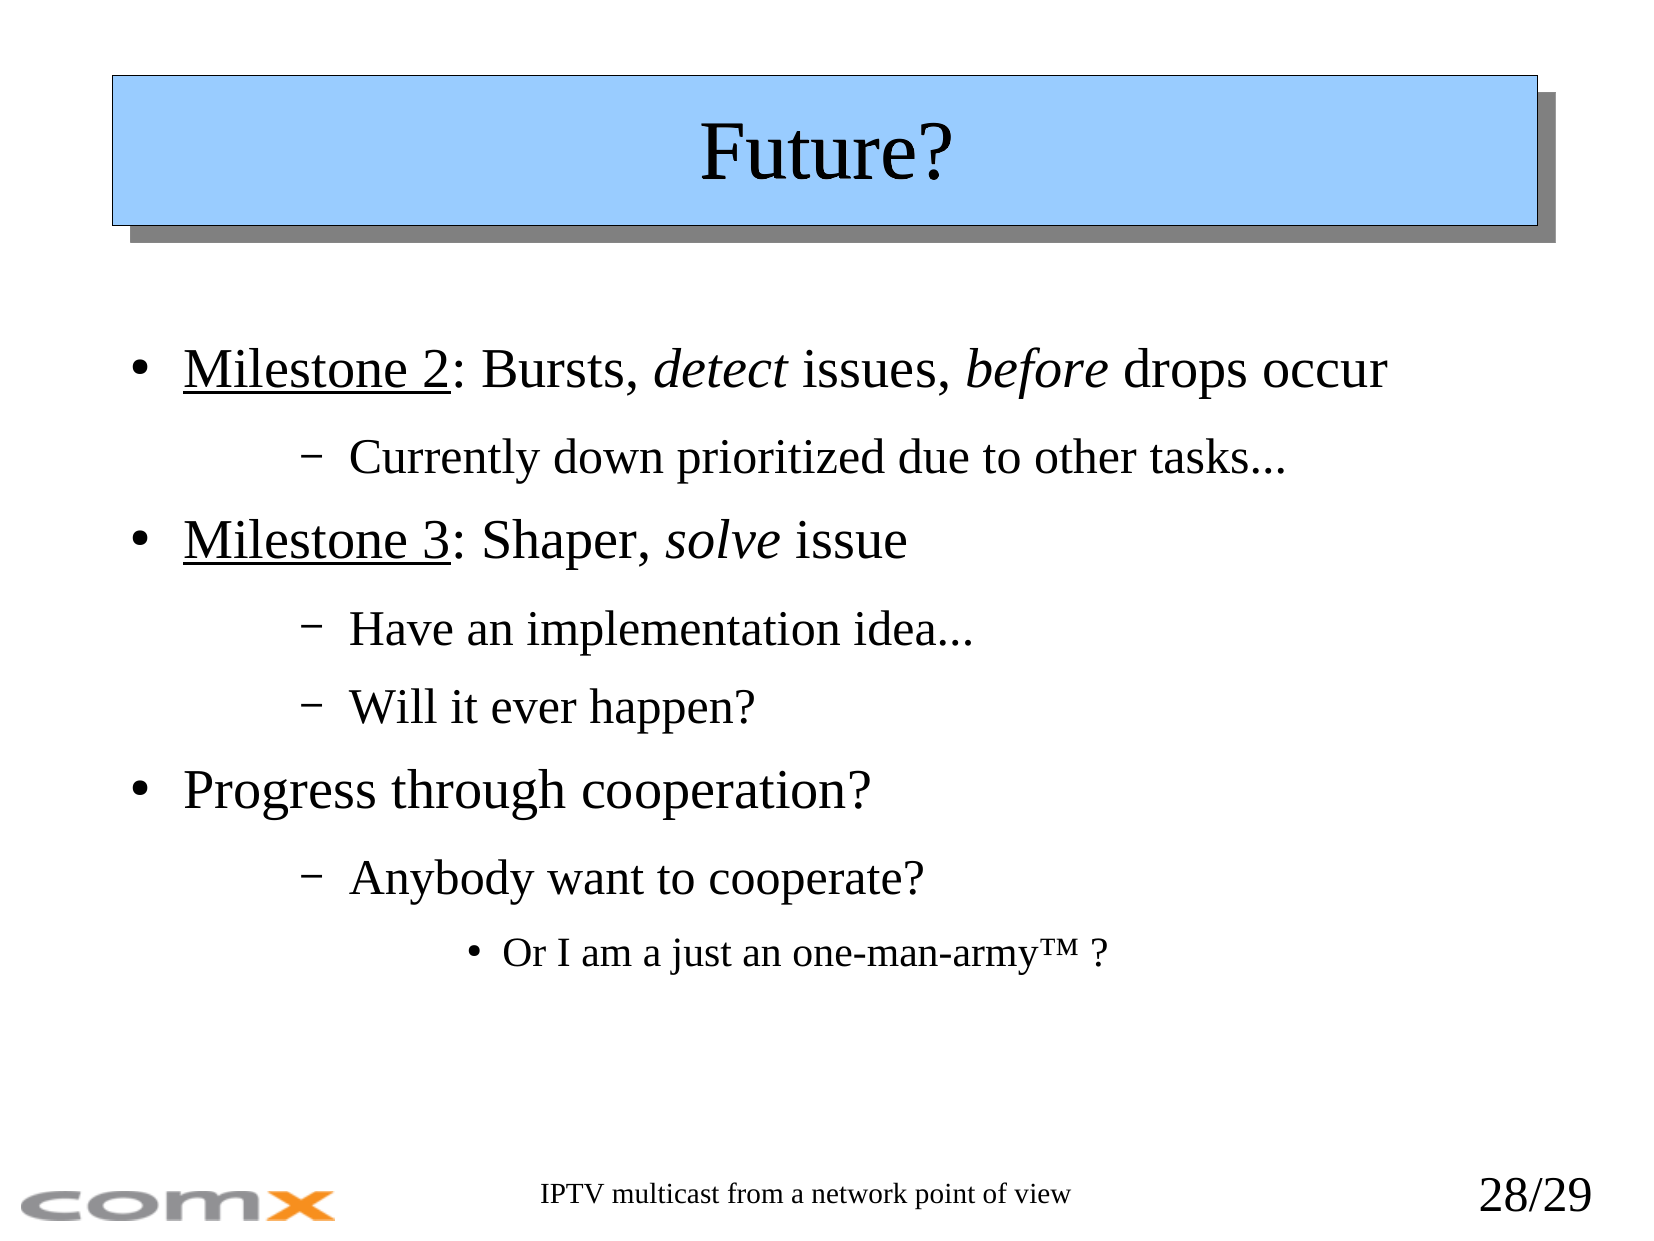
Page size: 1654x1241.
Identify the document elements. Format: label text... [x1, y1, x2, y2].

title Future? [116, 90, 1538, 211]
list Milestone 2: Bursts, detect issues, before drops occur Currently down prioritized due to other tasks... Milestone 3: Shaper, solve issue Have an implementation idea... Will it ever happen? Progress through cooperation? Anybody want to cooperate? Or I am a just an one-man-army™ ? [112, 337, 1538, 1096]
picture [21, 1191, 335, 1221]
